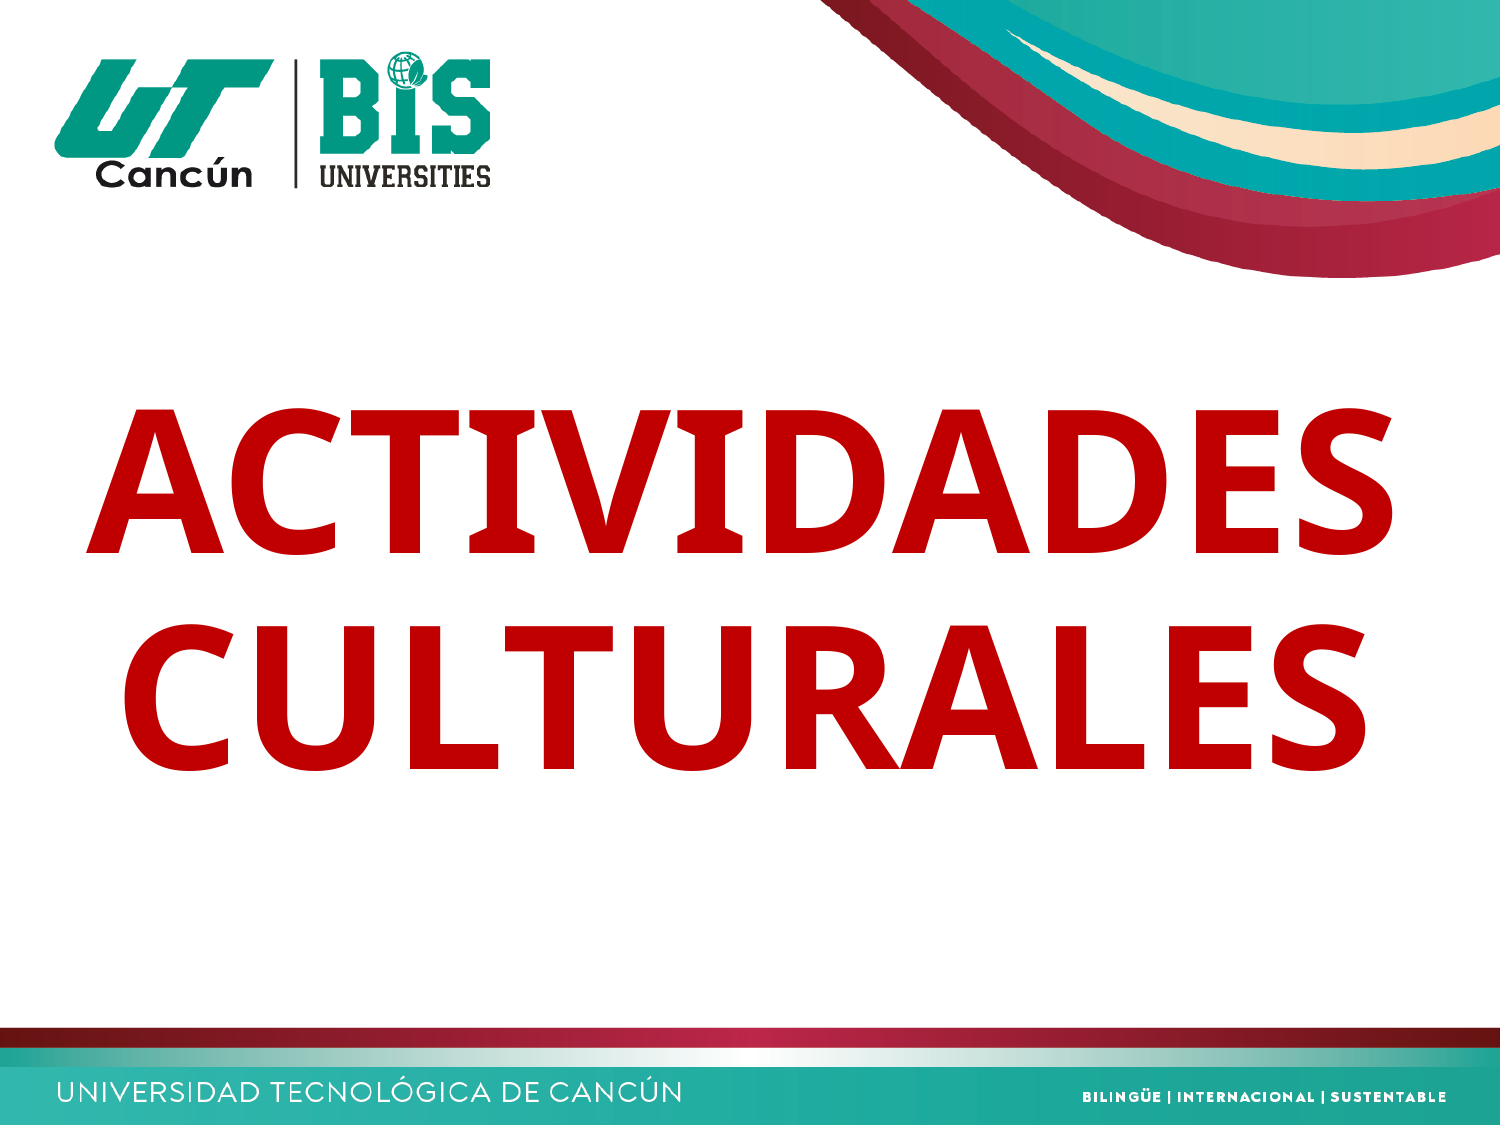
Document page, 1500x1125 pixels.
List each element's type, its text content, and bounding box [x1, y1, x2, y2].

title ACTIVIDADES CULTURALES [41, 373, 1446, 511]
